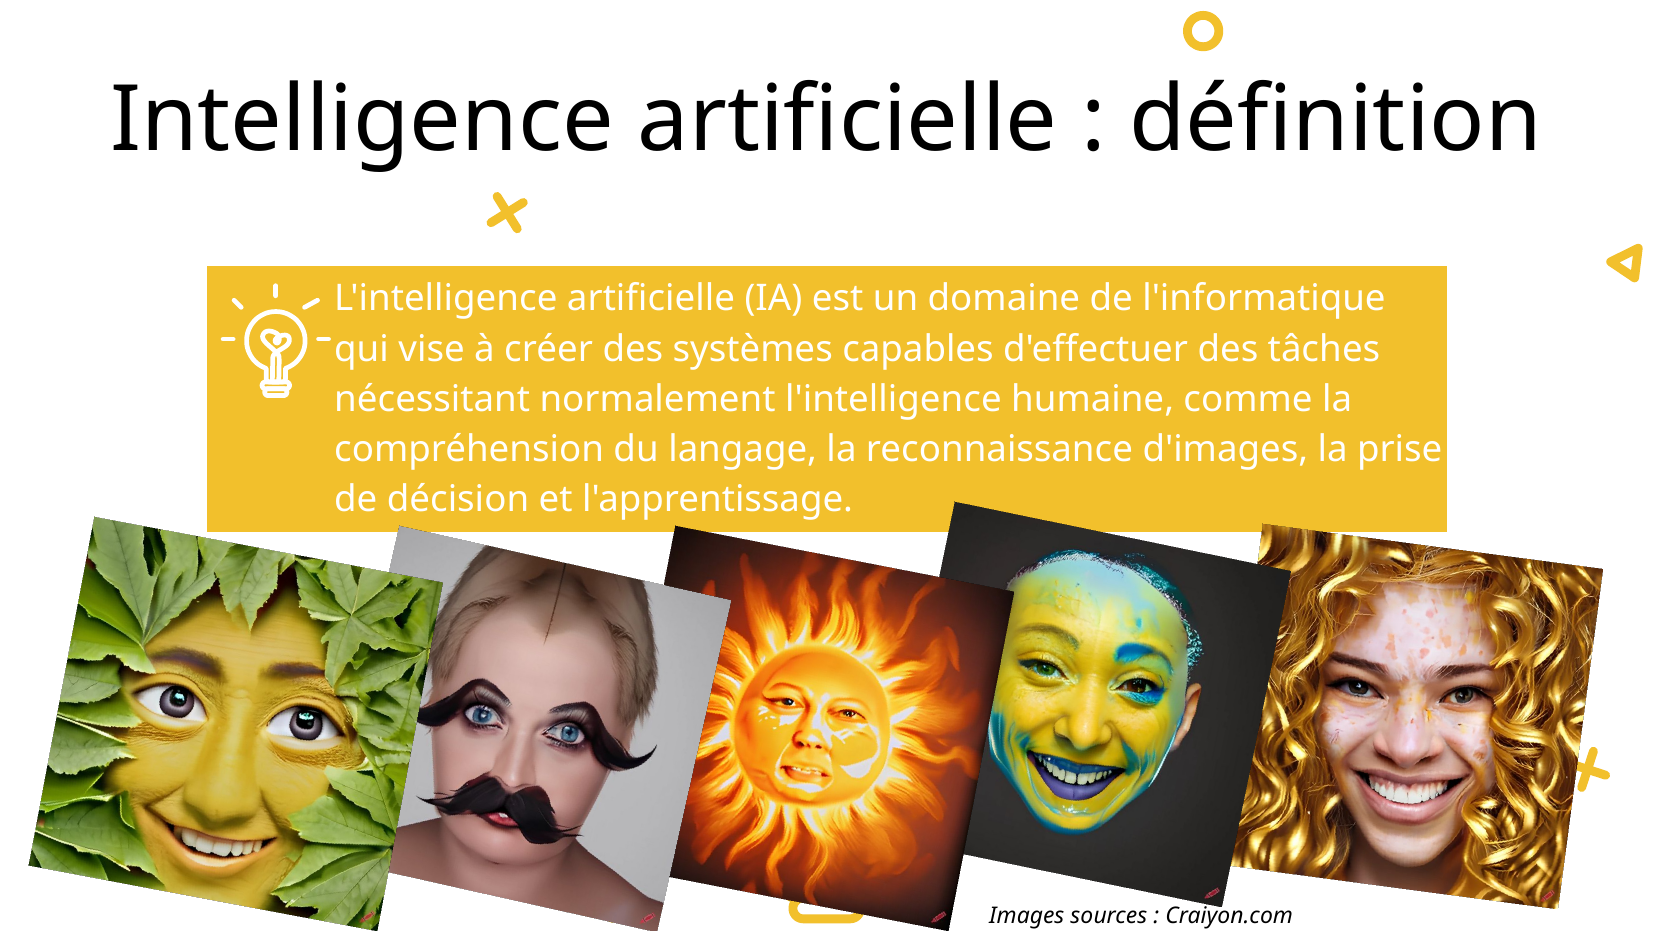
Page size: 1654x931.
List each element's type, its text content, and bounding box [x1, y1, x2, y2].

title Intelligence artificielle : définition [82, 37, 1571, 193]
picture [28, 501, 1603, 931]
list L'intelligence artificielle (IA) est un domaine de l'informatique qui vise à créer des systèmes capables d'effectuer des tâches nécessitant normalement l'intelligence humaine, comme la compréhension du langage, la reconnaissance d'images, la prise de décision et l'apprentissage. [295, 271, 1447, 526]
text_box Images sources : Craiyon.com [974, 891, 1477, 931]
